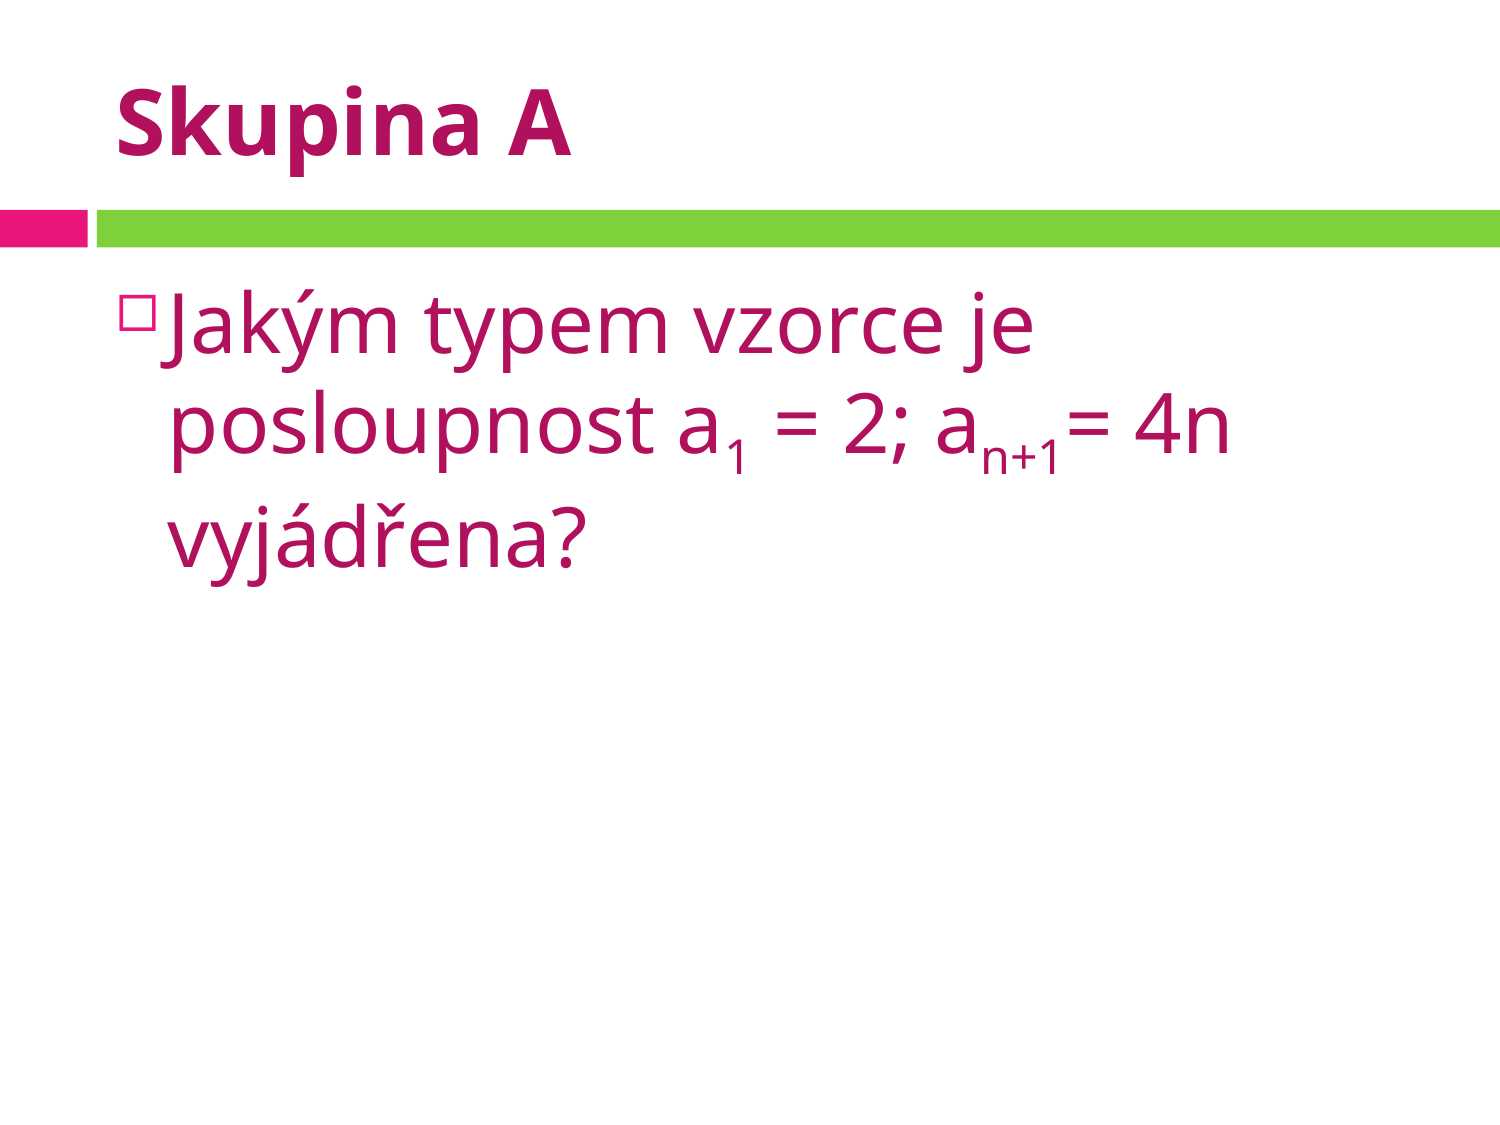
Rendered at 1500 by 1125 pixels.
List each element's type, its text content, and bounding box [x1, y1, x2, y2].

list Jakým typem vzorce je posloupnost a1 = 2; an+1= 4n vyjádřena? [100, 262, 1438, 1001]
title Skupina A [100, 37, 1438, 201]
